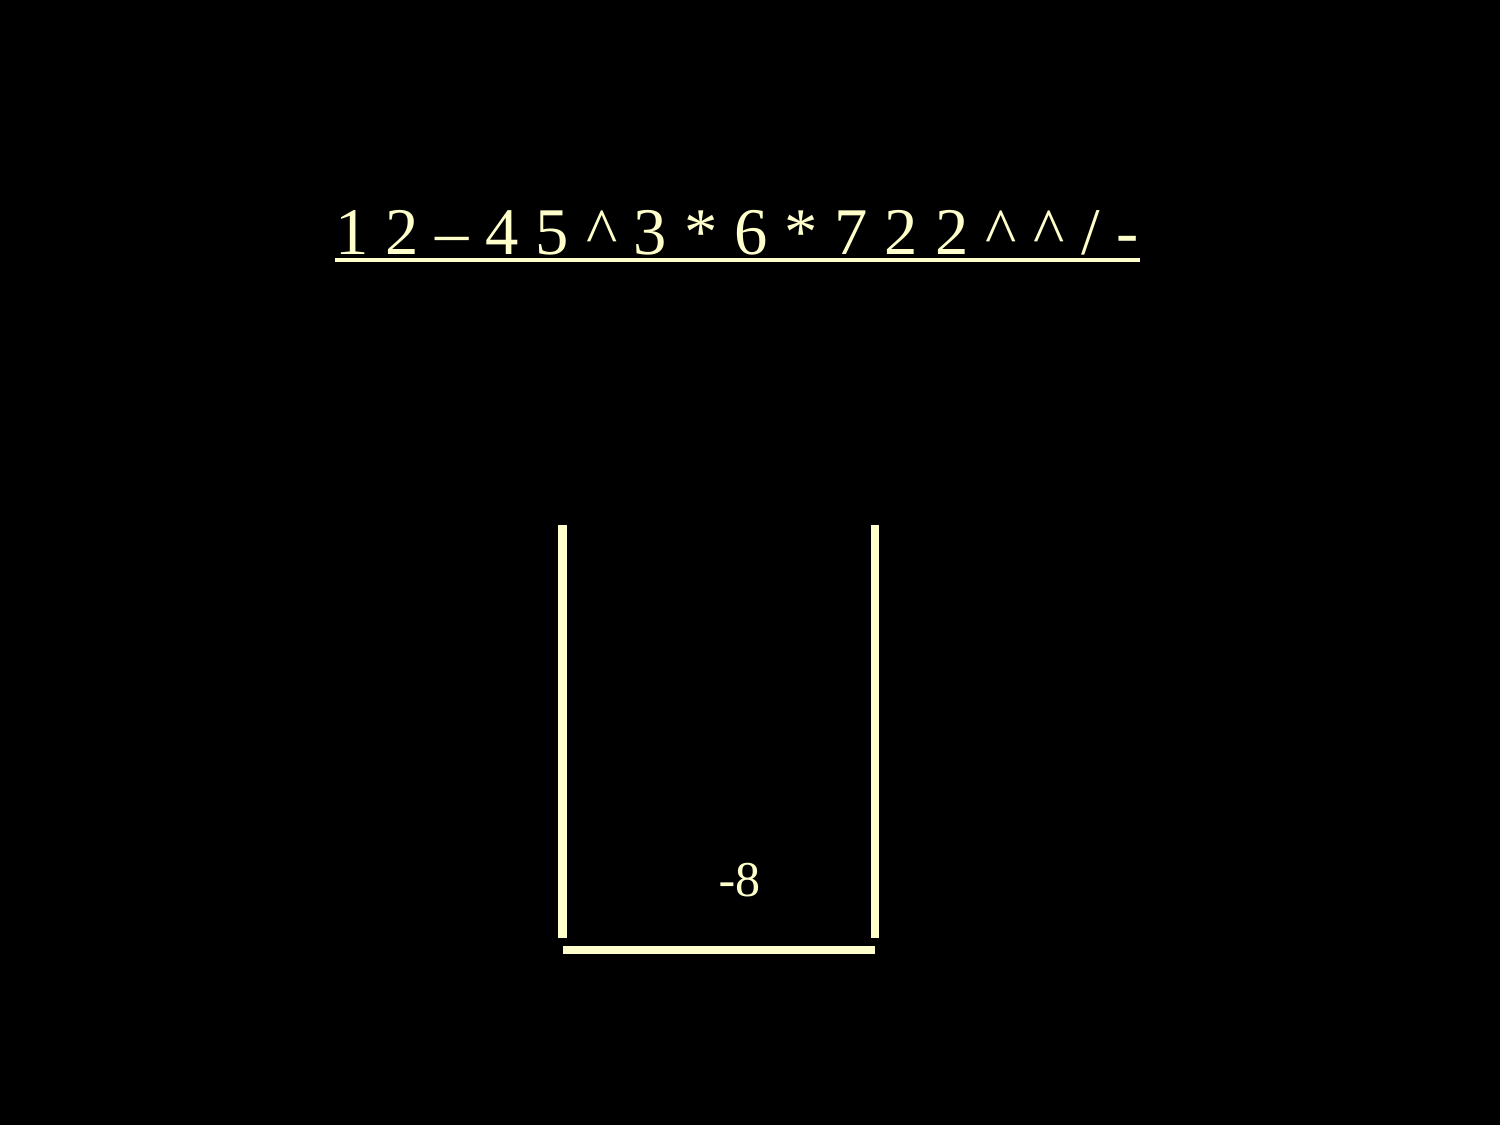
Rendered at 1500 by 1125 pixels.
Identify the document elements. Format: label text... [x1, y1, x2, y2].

text_box 1 2 – 4 5 ^ 3 * 6 * 7 2 2 ^ ^ / - [320, 187, 1155, 277]
text_box -8 [599, 622, 775, 915]
